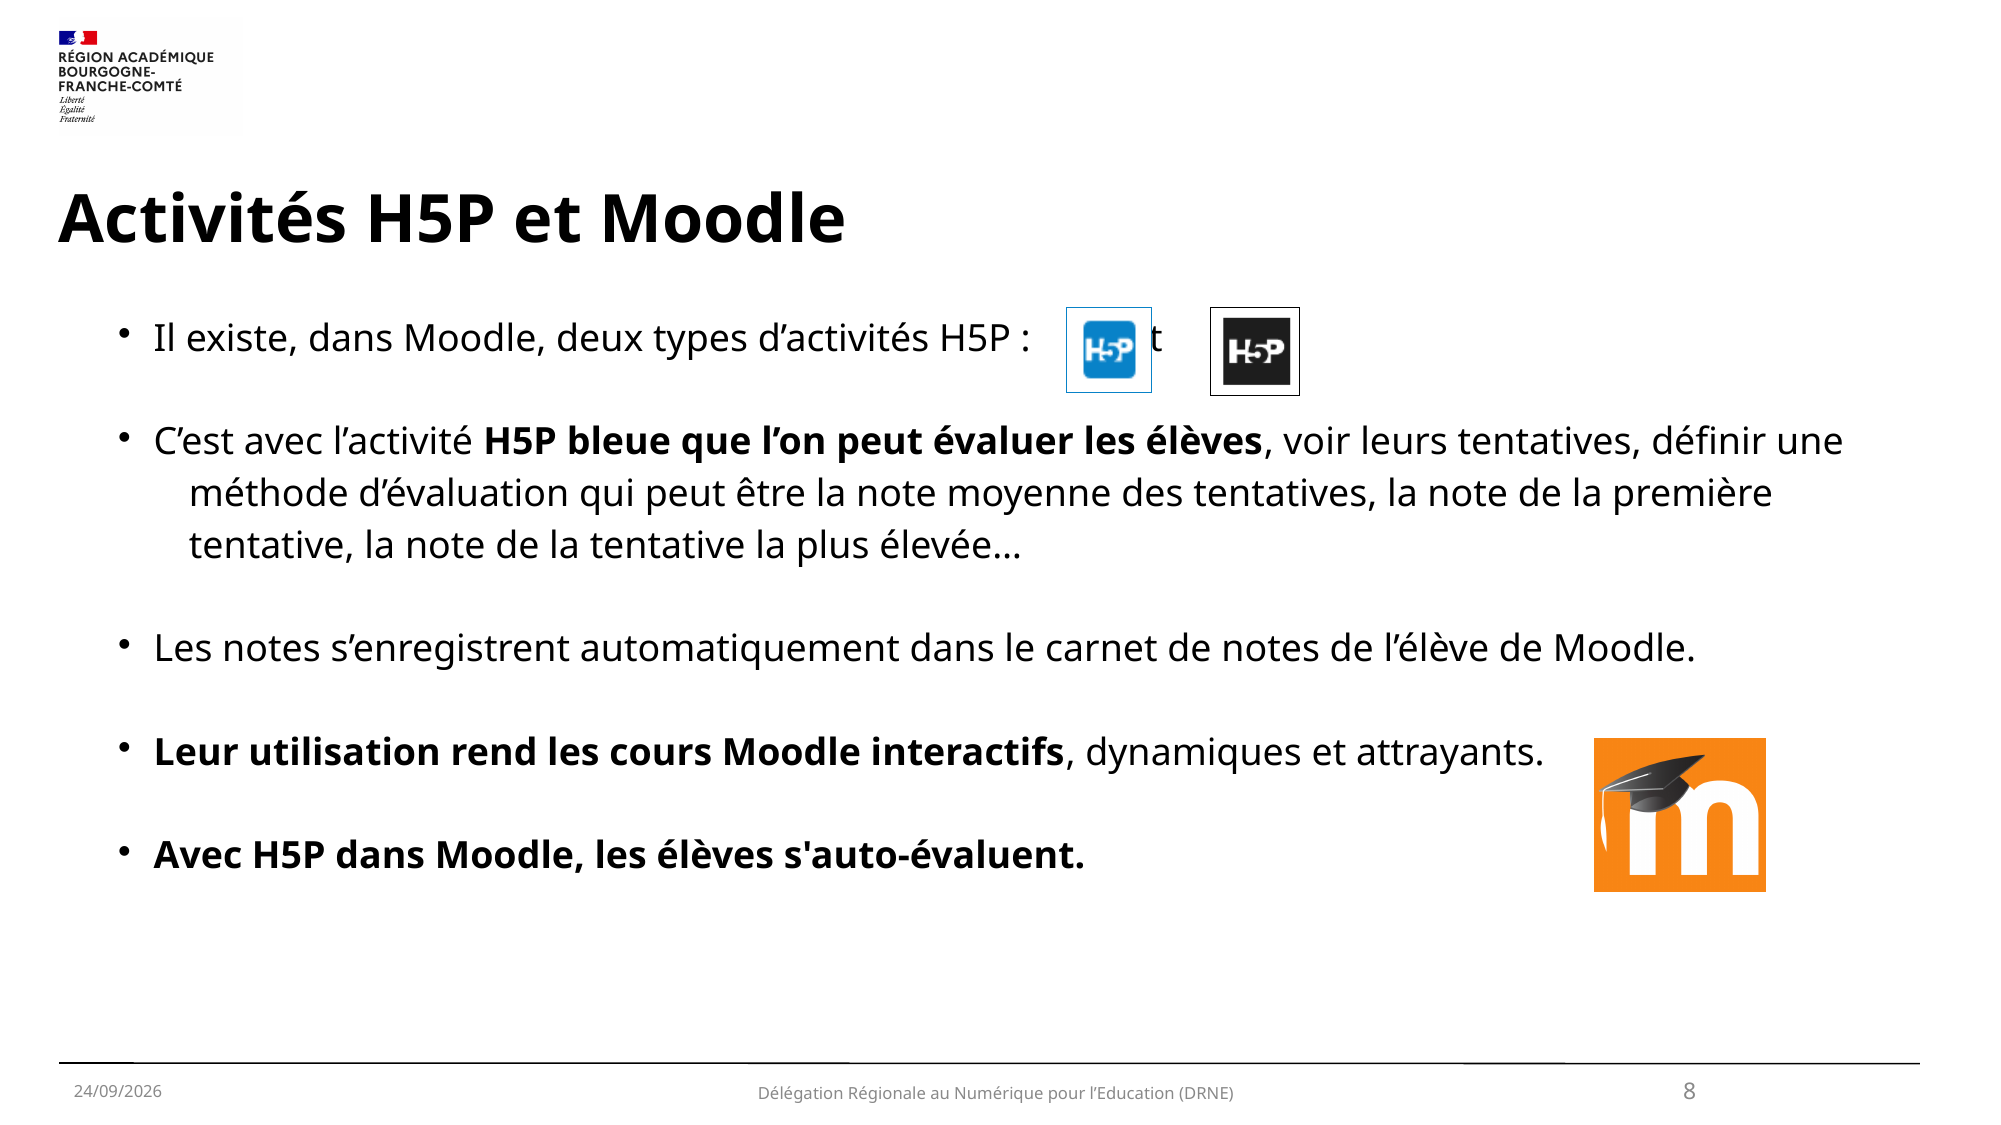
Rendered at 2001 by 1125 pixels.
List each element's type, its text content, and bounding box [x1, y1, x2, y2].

title Activités H5P et Moodle [59, 147, 1919, 295]
picture [1066, 307, 1152, 393]
text_box Délégation Régionale au Numérique pour l’Education (DRNE) [546, 1063, 1432, 1122]
text_box 29/10/2024 [59, 1062, 295, 1122]
picture [1594, 738, 1766, 892]
text_box 8 [1683, 1062, 1919, 1122]
text_box Il existe, dans Moodle, deux types d’activités H5P : et C’est avec l’activité H5P bleue que l’on peut évaluer les élèves, voir leurs tentatives, définir une méthode d’évaluation qui peut être la note moyenne des tentatives, la note de la première tentative, la note de la tentative la plus élevée… Les notes s’enregistrent automatiquement dans le carnet de notes de l’élève de Moodle. Leur utilisation rend les cours Moodle interactifs, dynamiques et attrayants. Avec H5P dans Moodle, les élèves s'auto-évaluent. [118, 307, 1860, 876]
picture [1210, 307, 1300, 396]
